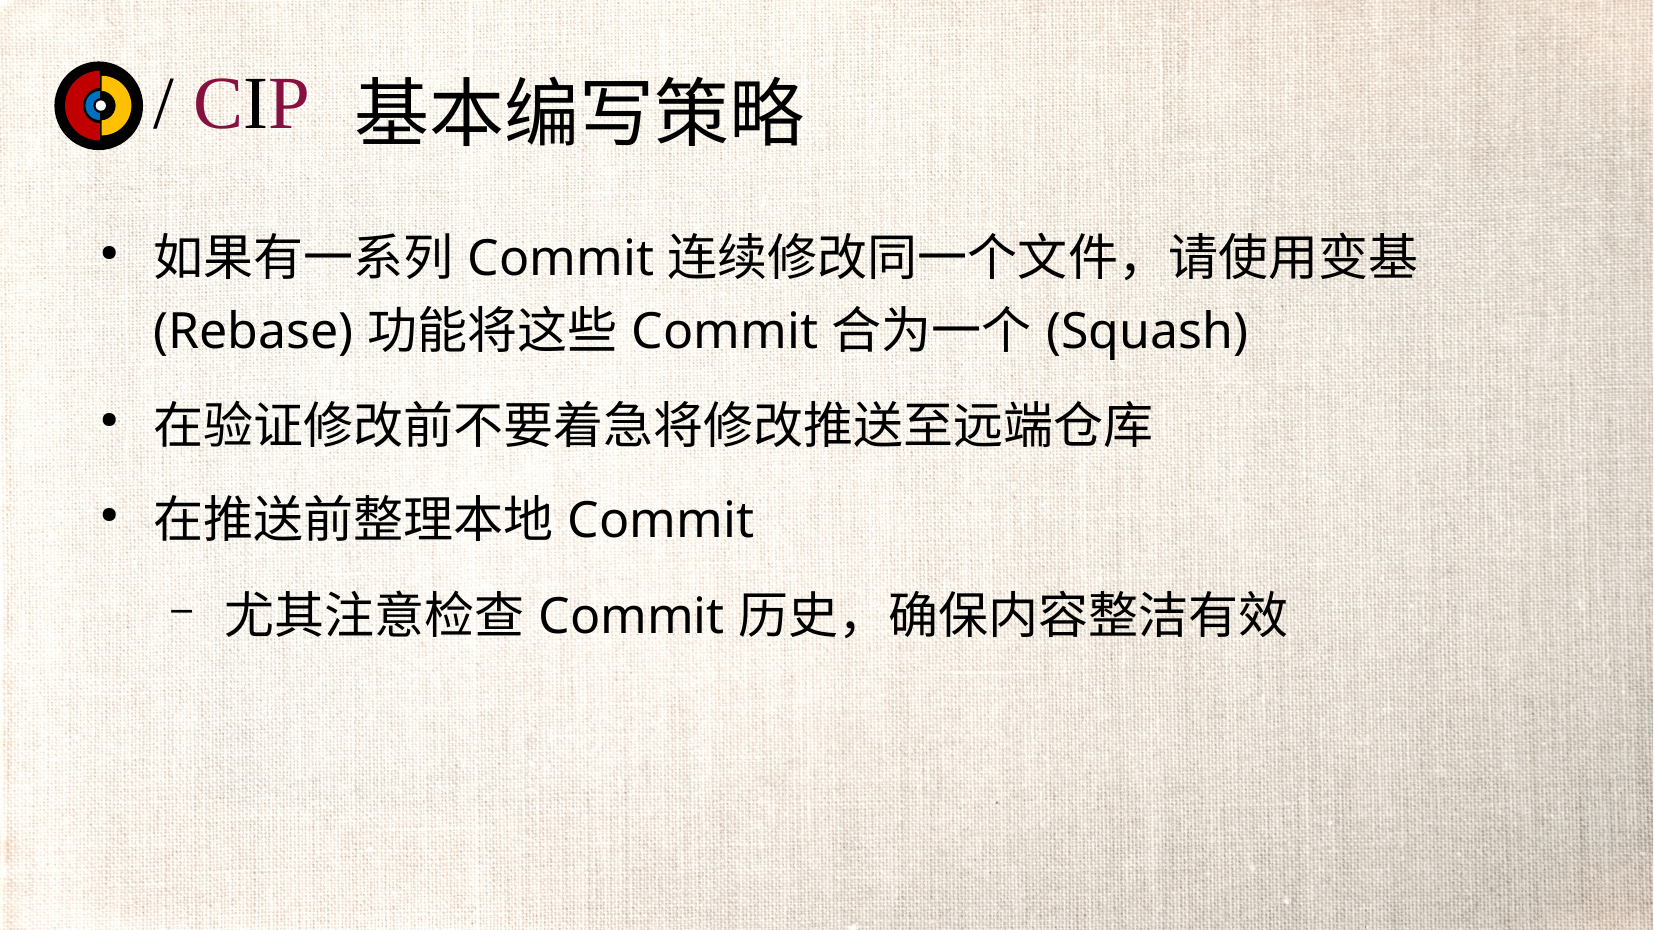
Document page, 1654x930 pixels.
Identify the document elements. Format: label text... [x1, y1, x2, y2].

title 基本编写策略 [354, 29, 1541, 185]
list 如果有一系列Commit连续修改同一个文件，请使用变基(Rebase)功能将这些Commit合为一个(Squash) 在验证修改前不要着急将修改推送至远端仓库 在推送前整理本地Commit 尤其注意检查Commit历史，确保内容整洁有效 [82, 217, 1571, 827]
picture [0, 0, 1654, 930]
